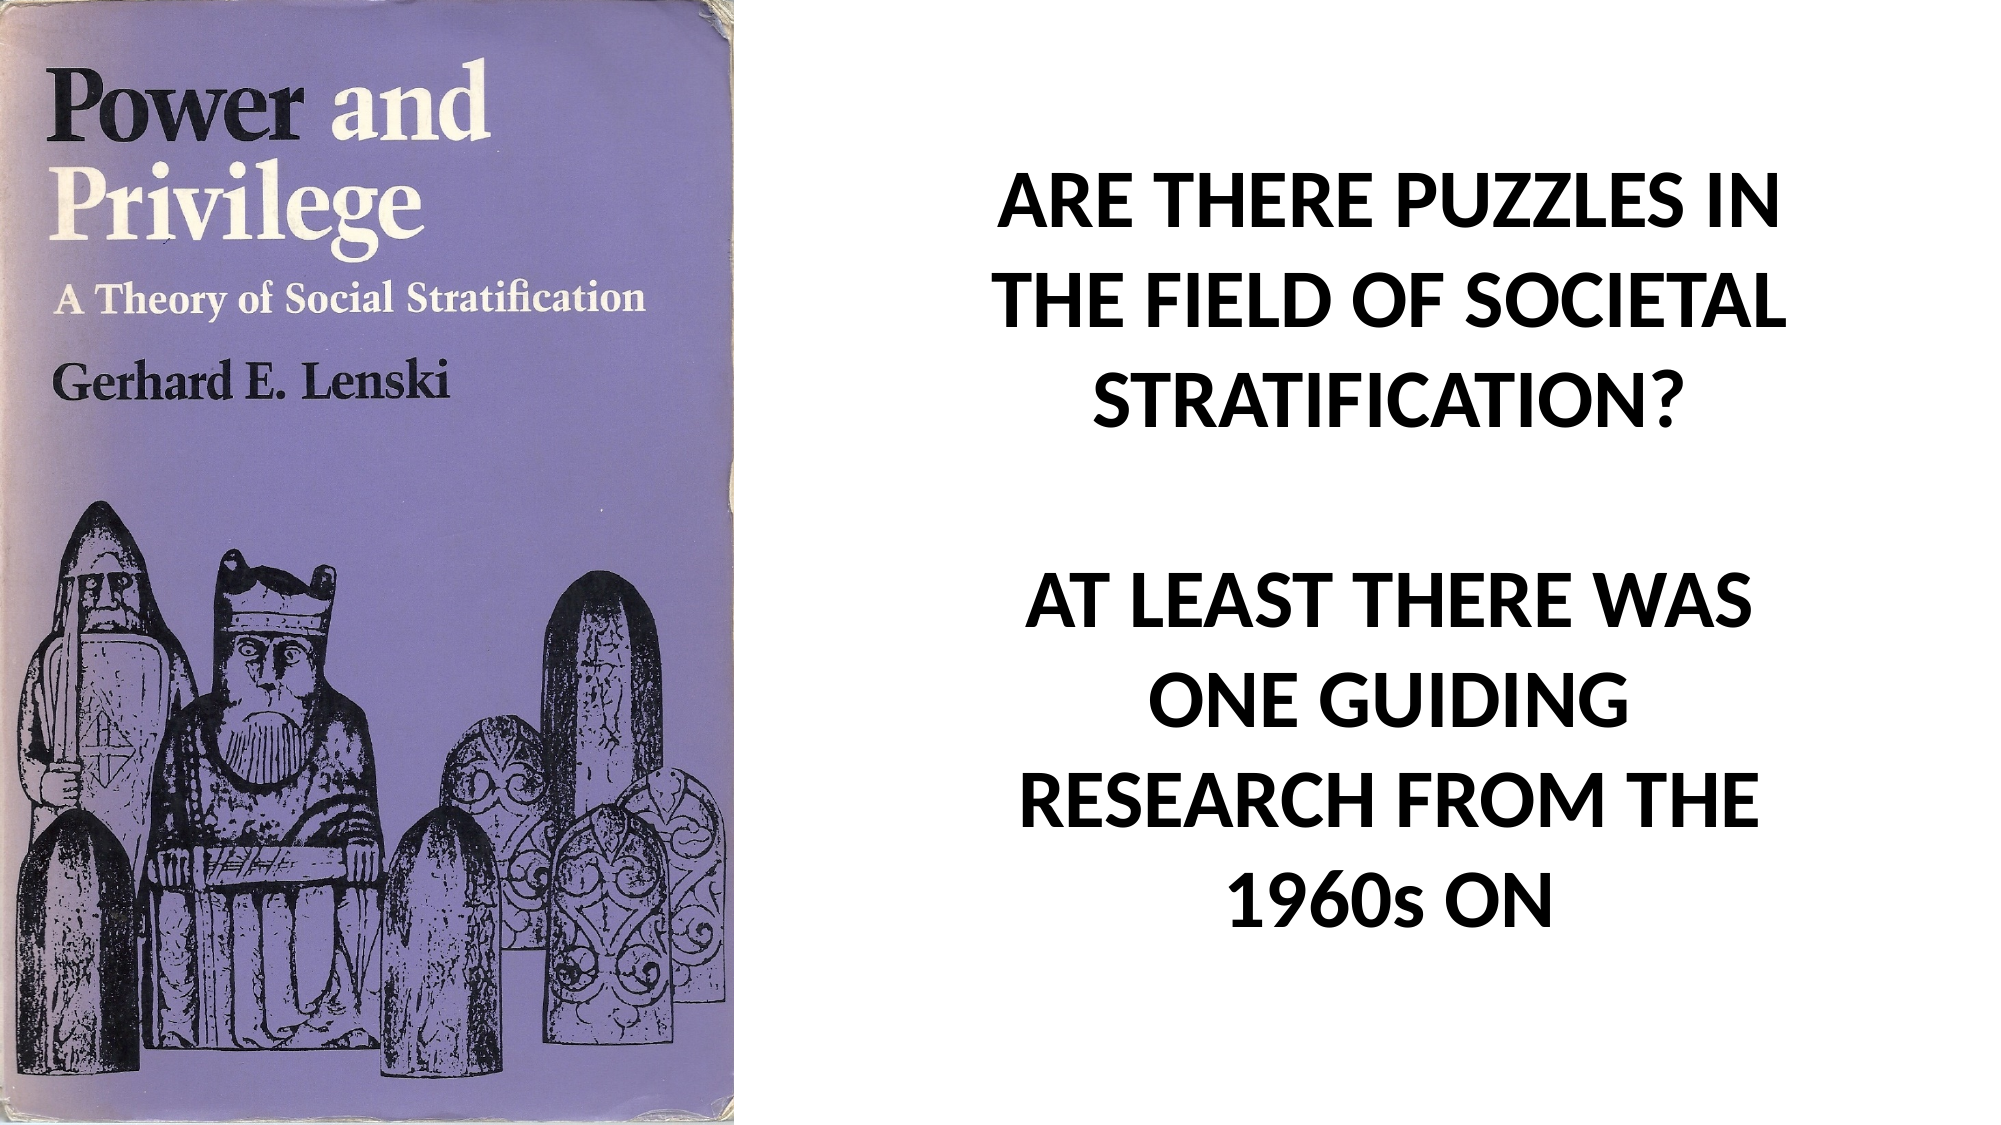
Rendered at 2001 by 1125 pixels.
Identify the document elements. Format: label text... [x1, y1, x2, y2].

picture [0, 0, 734, 1125]
text_box ARE THERE PUZZLES IN THE FIELD OF SOCIETAL STRATIFICATION? AT LEAST THERE WAS ONE GUIDING RESEARCH FROM THE 1960s ON [948, 136, 1832, 960]
